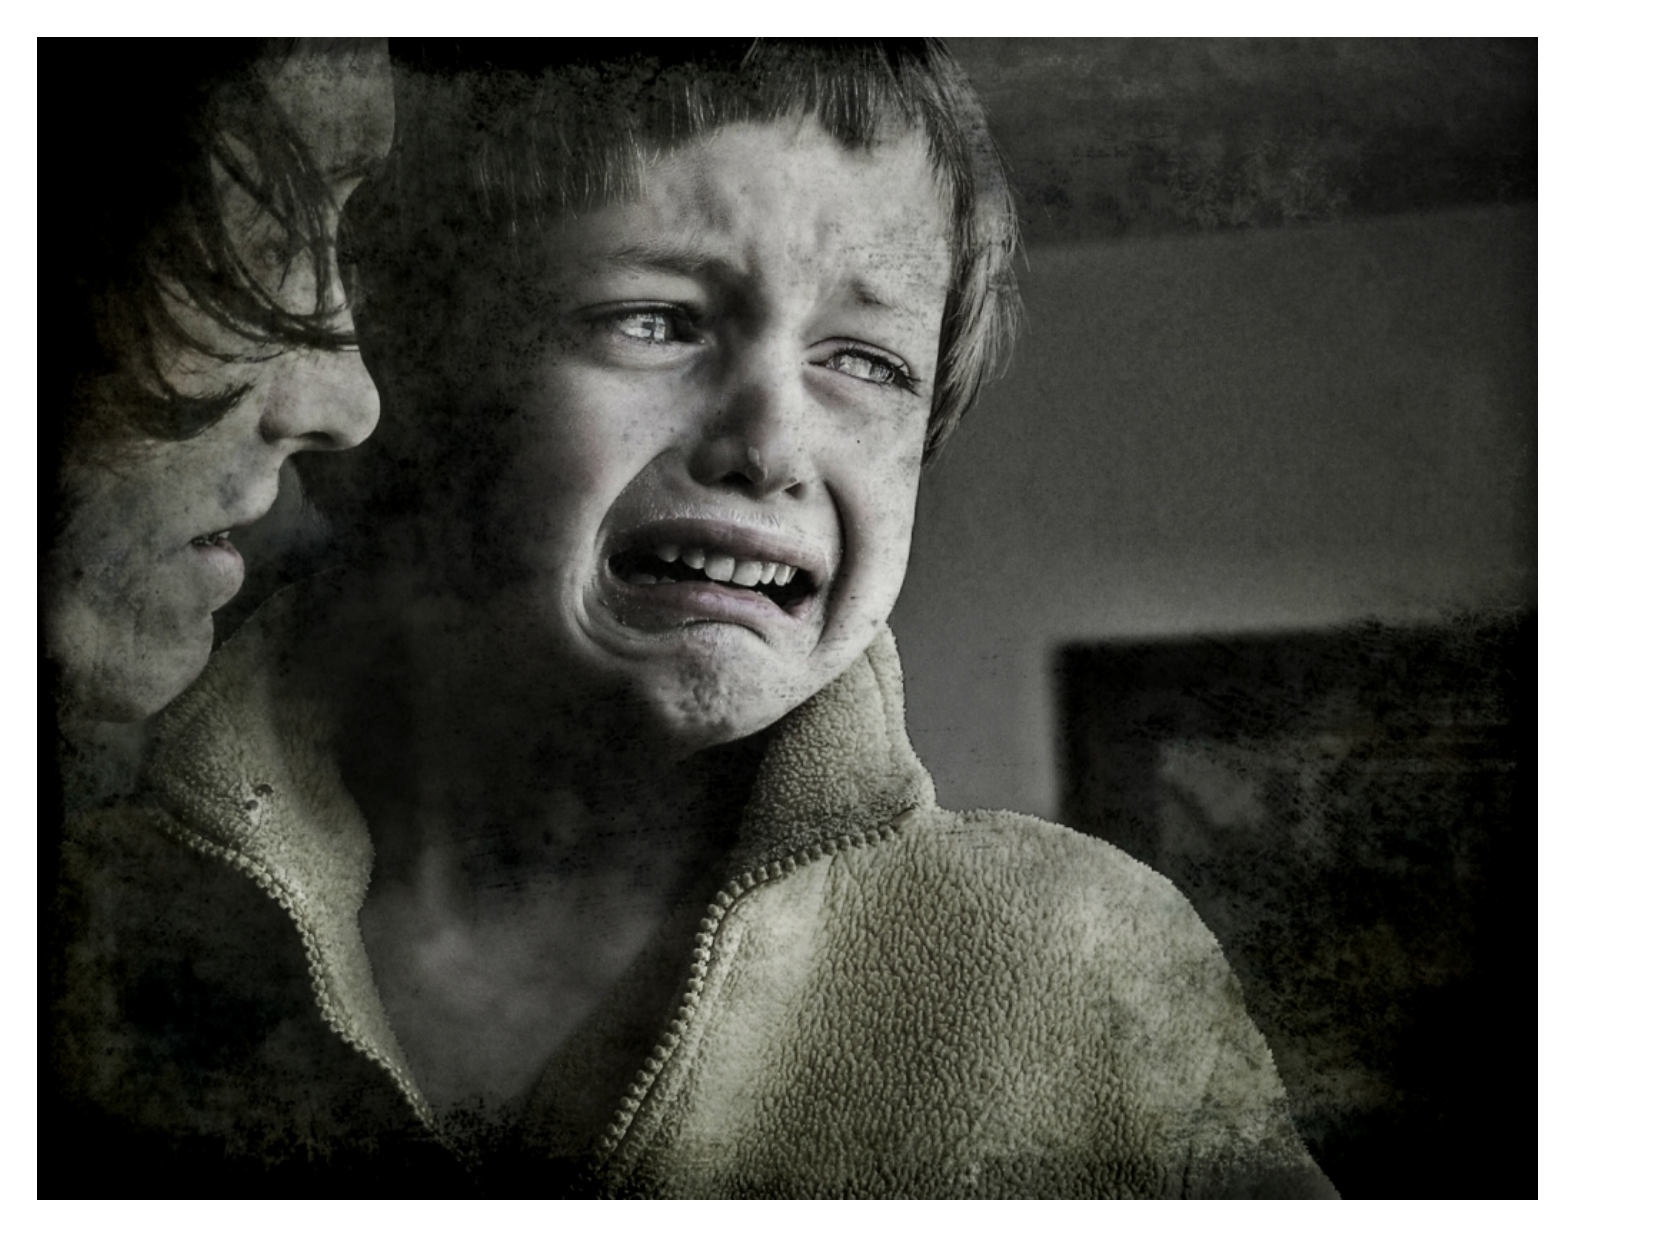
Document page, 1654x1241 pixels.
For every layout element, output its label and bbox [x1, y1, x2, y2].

picture [37, 37, 1538, 1201]
